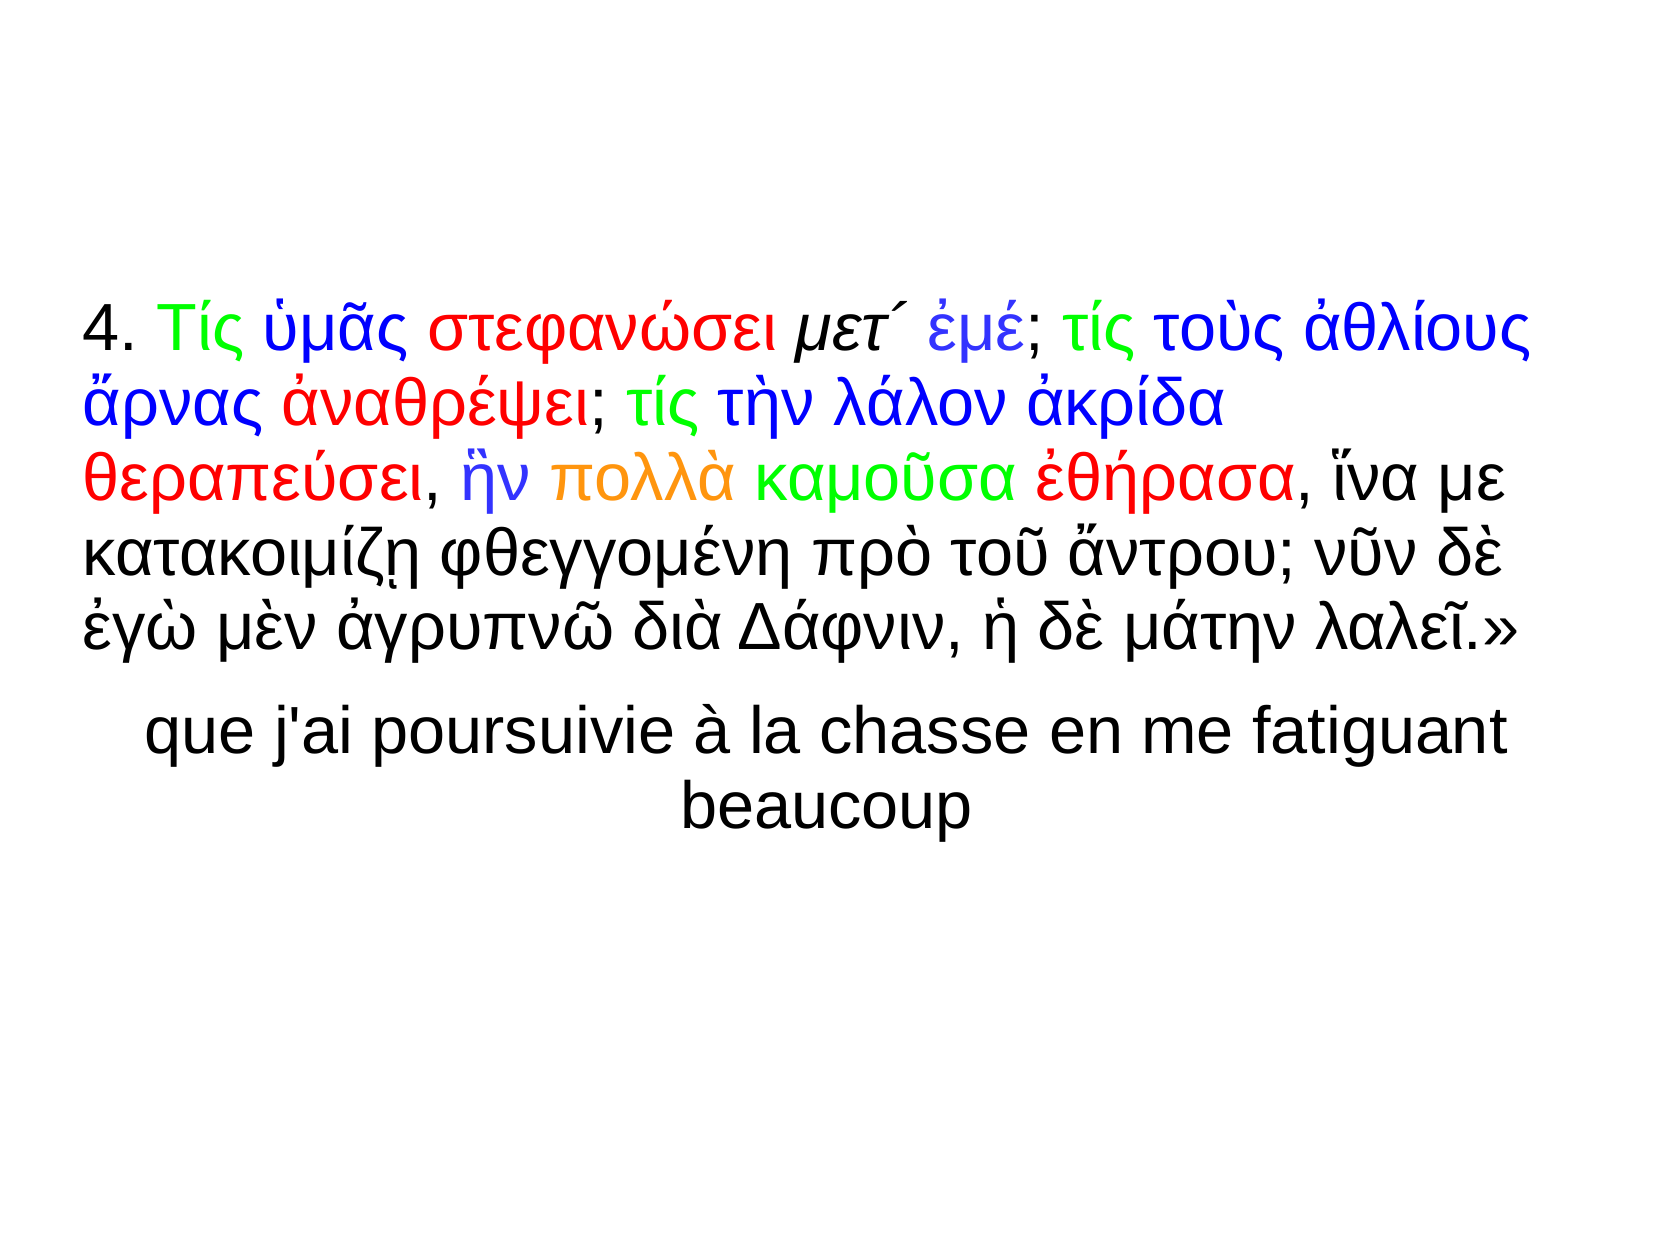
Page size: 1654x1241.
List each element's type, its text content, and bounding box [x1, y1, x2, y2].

list 4. Τίς ὑμᾶς στεφανώσει μετ´ ἐμέ; τίς τοὺς ἀθλίους ἄρνας ἀναθρέψει; τίς τὴν λάλον ἀκρίδα θεραπεύσει, ἣν πολλὰ καμοῦσα ἐθήρασα, ἵνα με κατακοιμίζῃ φθεγγομένη πρὸ τοῦ ἄντρου; νῦν δὲ ἐγὼ μὲν ἀγρυπνῶ διὰ Δάφνιν, ἡ δὲ μάτην λαλεῖ.» que j'ai poursuivie à la chasse en me fatiguant beaucoup [82, 290, 1571, 1109]
